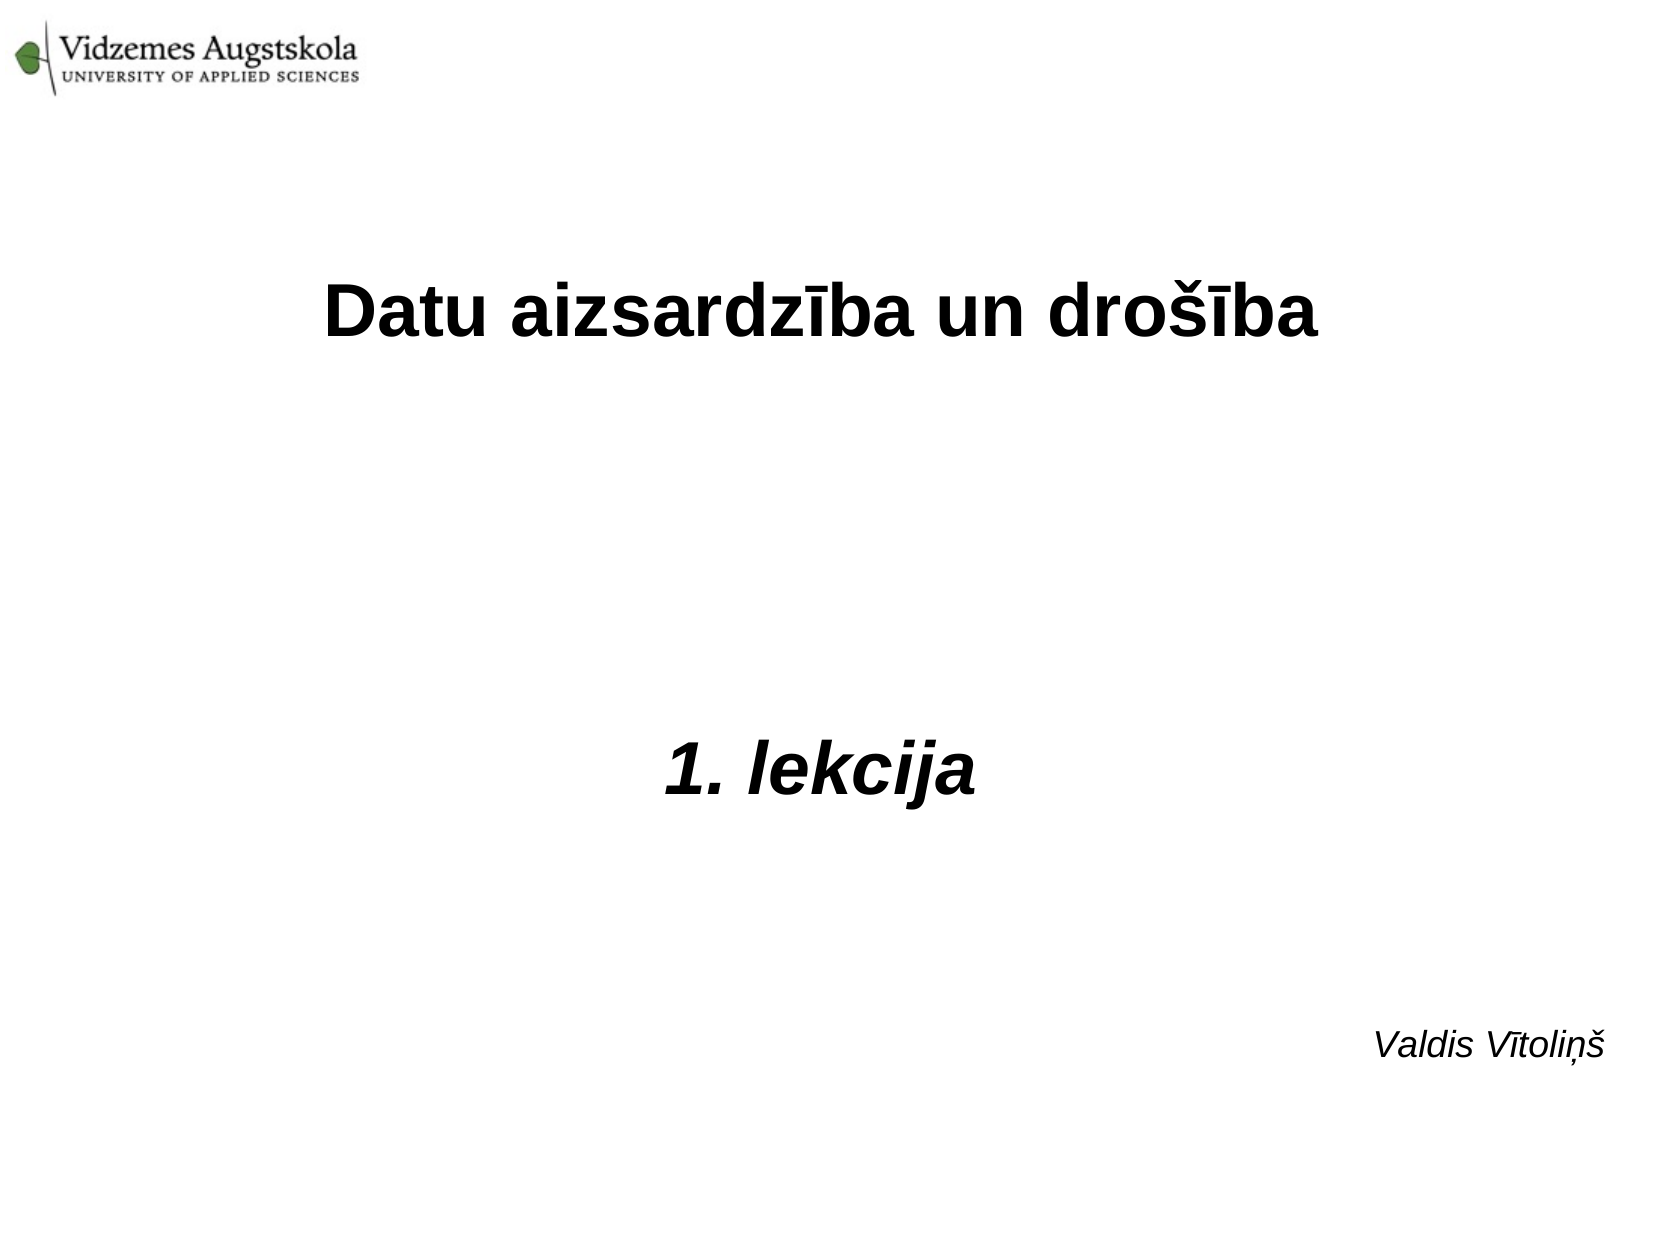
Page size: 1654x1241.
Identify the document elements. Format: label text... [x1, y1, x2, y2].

title Datu aizsardzība un drošība [76, 235, 1565, 385]
text_box Valdis Vītoliņš [102, 1025, 1606, 1068]
picture [5, 2, 368, 113]
text_box 1. lekcija [649, 720, 993, 826]
